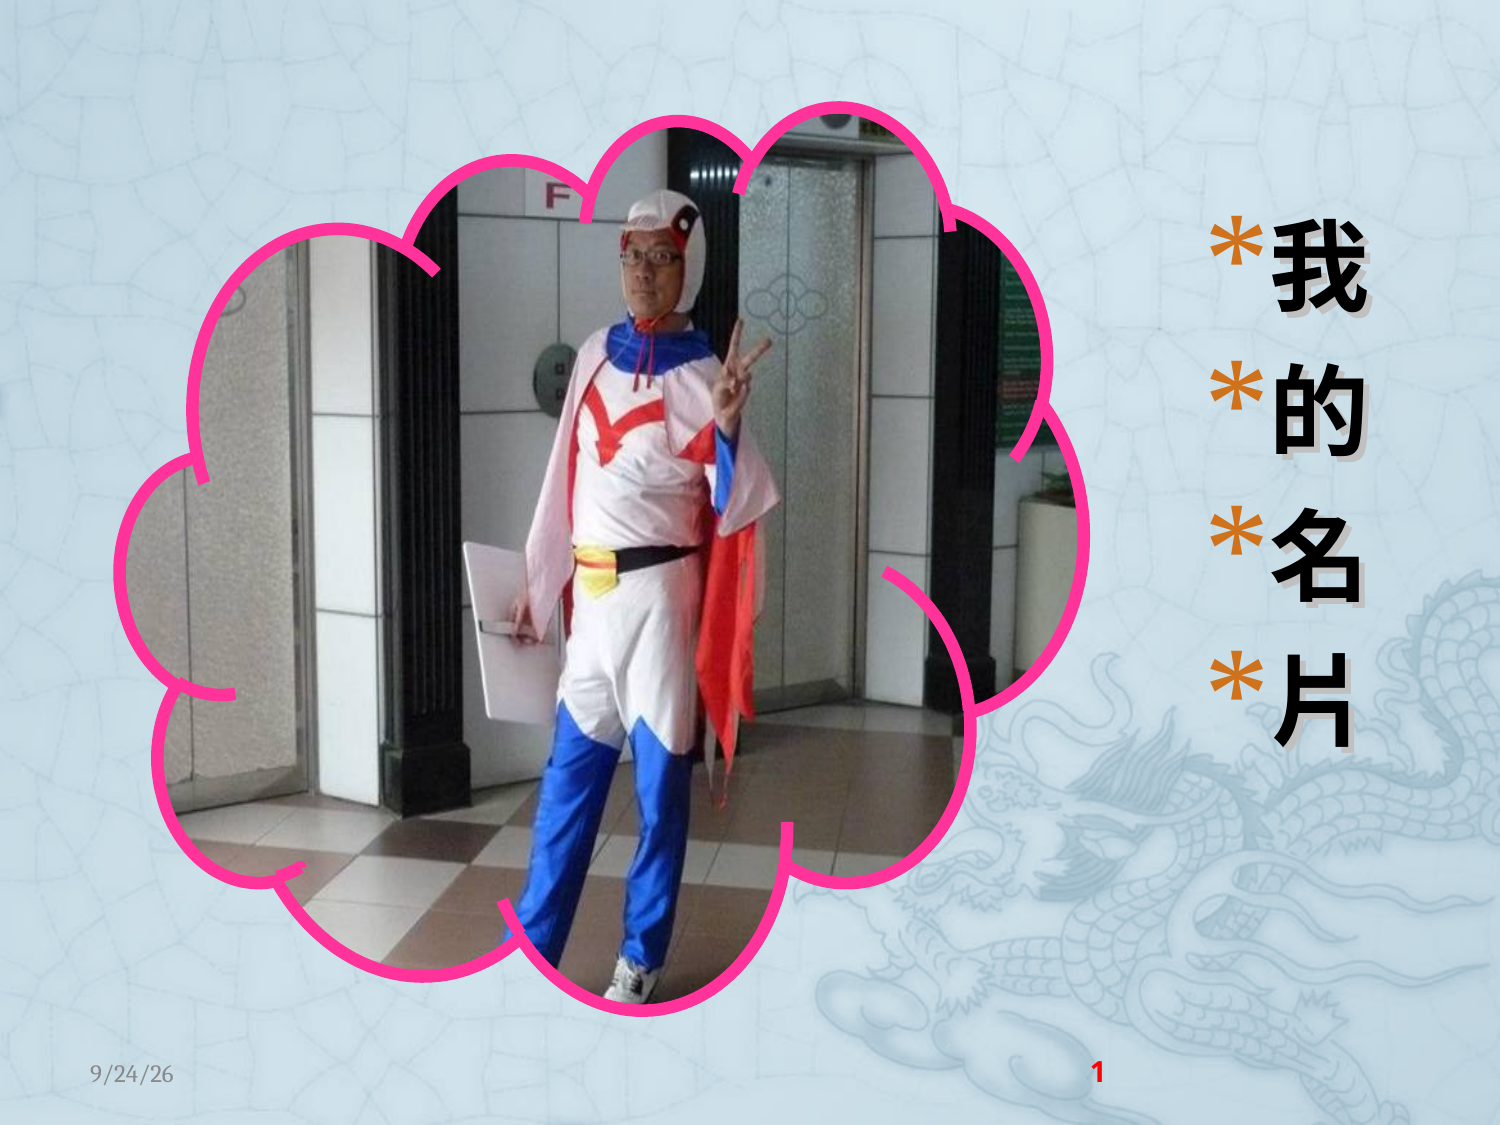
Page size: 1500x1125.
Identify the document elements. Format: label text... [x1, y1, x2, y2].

text_box [119, 107, 1084, 1011]
text_box 我 的 名 片 [1139, 196, 1436, 894]
text_box 1 [1074, 1042, 1426, 1103]
text_box 2012/11/15 [75, 1042, 426, 1103]
